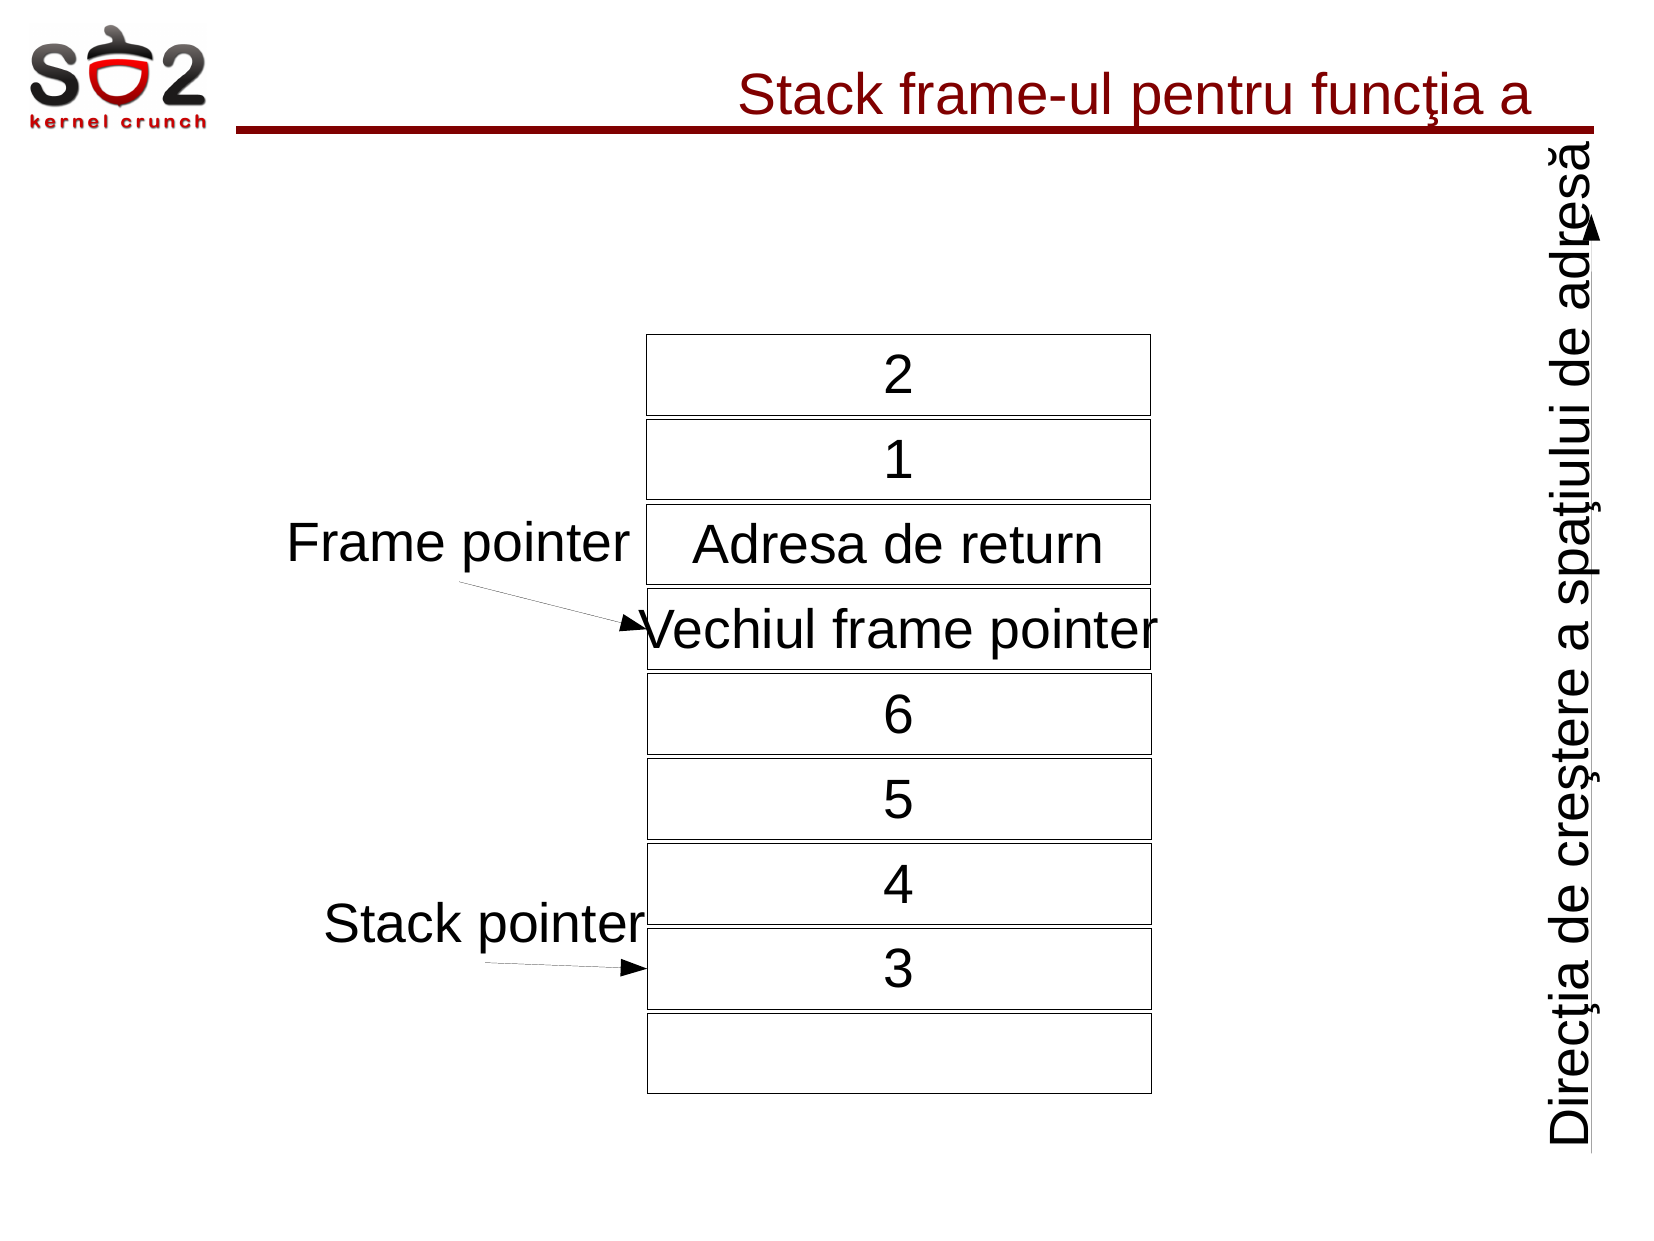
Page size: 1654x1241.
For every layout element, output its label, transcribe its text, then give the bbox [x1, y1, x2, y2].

text_box Vechiul frame pointer [647, 588, 1151, 670]
text_box Frame pointer [271, 503, 647, 582]
text_box 2 [646, 334, 1151, 416]
text_box Direcţia de creştere a spaţiului de adresă [1530, 126, 1608, 1164]
text_box 3 [647, 928, 1152, 1010]
text_box 5 [647, 758, 1152, 840]
text_box Stack pointer [308, 884, 662, 963]
picture [29, 23, 121, 130]
text_box 4 [647, 843, 1152, 925]
title Stack frame-ul pentru funcţia a [121, 11, 1534, 178]
text_box 6 [647, 673, 1152, 755]
text_box Adresa de return [646, 504, 1151, 585]
text_box 1 [646, 419, 1151, 500]
